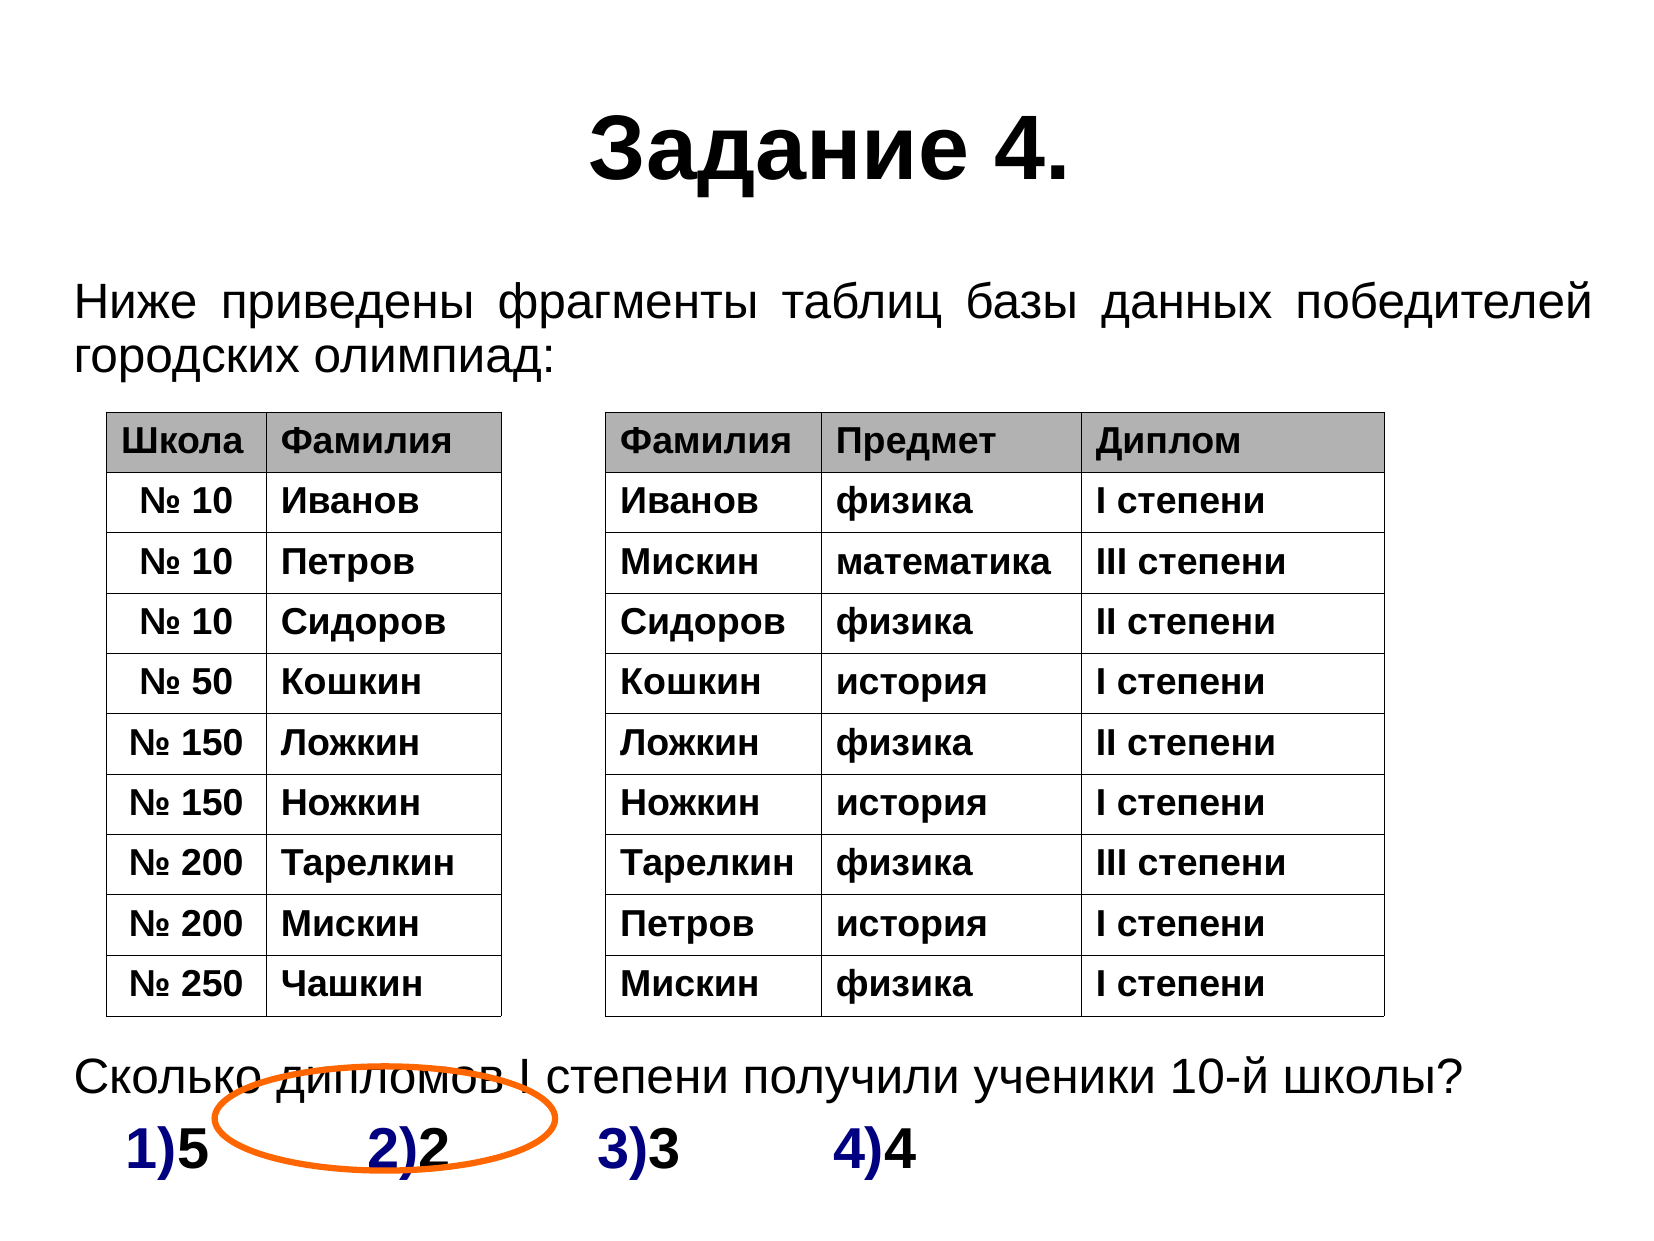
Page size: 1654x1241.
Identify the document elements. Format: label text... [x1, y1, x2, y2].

table_cell Сидоров [606, 594, 821, 653]
table_cell история [822, 775, 1081, 834]
table_cell Петров [267, 533, 501, 593]
table_cell № 200 [107, 835, 266, 894]
table_cell физика [822, 956, 1081, 1016]
table_cell Ложкин [606, 714, 821, 774]
table_cell Кошкин [267, 654, 501, 713]
table_cell Тарелкин [606, 835, 821, 894]
table_cell № 50 [107, 654, 266, 713]
table_cell физика [822, 714, 1081, 774]
list Ниже приведены фрагменты таблиц базы данных победителей городских олимпиад: Сколько дипломов I степени получили ученики 10-й школы? 5 2)2 3)3 4)4 [58, 268, 1609, 1194]
table_cell история [822, 895, 1081, 955]
table_header Школа [107, 413, 266, 472]
table_cell Ложкин [267, 714, 501, 774]
table_cell Сидоров [267, 594, 501, 653]
table_cell III степени [1082, 835, 1384, 894]
table_cell Ножкин [606, 775, 821, 834]
table_cell II степени [1082, 594, 1384, 653]
table_cell математика [822, 533, 1081, 593]
table_cell история [822, 654, 1081, 713]
table_cell № 10 [107, 533, 266, 593]
table_cell № 10 [107, 473, 266, 532]
table_cell Мискин [267, 895, 501, 955]
table_header Фамилия [606, 413, 821, 472]
table_cell физика [822, 835, 1081, 894]
table_cell физика [822, 473, 1081, 532]
table_cell Кошкин [606, 654, 821, 713]
table_cell II степени [1082, 714, 1384, 774]
table_cell Чашкин [267, 956, 501, 1016]
table_cell I степени [1082, 654, 1384, 713]
table_cell Мискин [606, 533, 821, 593]
table_header Диплом [1082, 413, 1384, 472]
table_cell I степени [1082, 775, 1384, 834]
table_cell I степени [1082, 473, 1384, 532]
table_cell физика [822, 594, 1081, 653]
table_cell Ножкин [267, 775, 501, 834]
table_cell I степени [1082, 895, 1384, 955]
table_cell Иванов [267, 473, 501, 532]
table_cell Петров [606, 895, 821, 955]
table_cell № 200 [107, 895, 266, 955]
table_cell № 250 [107, 956, 266, 1016]
title Задание 4. [82, 68, 1571, 268]
table_cell Иванов [606, 473, 821, 532]
table_cell № 150 [107, 714, 266, 774]
table_cell № 10 [107, 594, 266, 653]
table_cell Мискин [606, 956, 821, 1016]
table_cell № 150 [107, 775, 266, 834]
table_cell III степени [1082, 533, 1384, 593]
table_header Предмет [822, 413, 1081, 472]
table_header Фамилия [267, 413, 501, 472]
table_cell I степени [1082, 956, 1384, 1016]
table_cell Тарелкин [267, 835, 501, 894]
